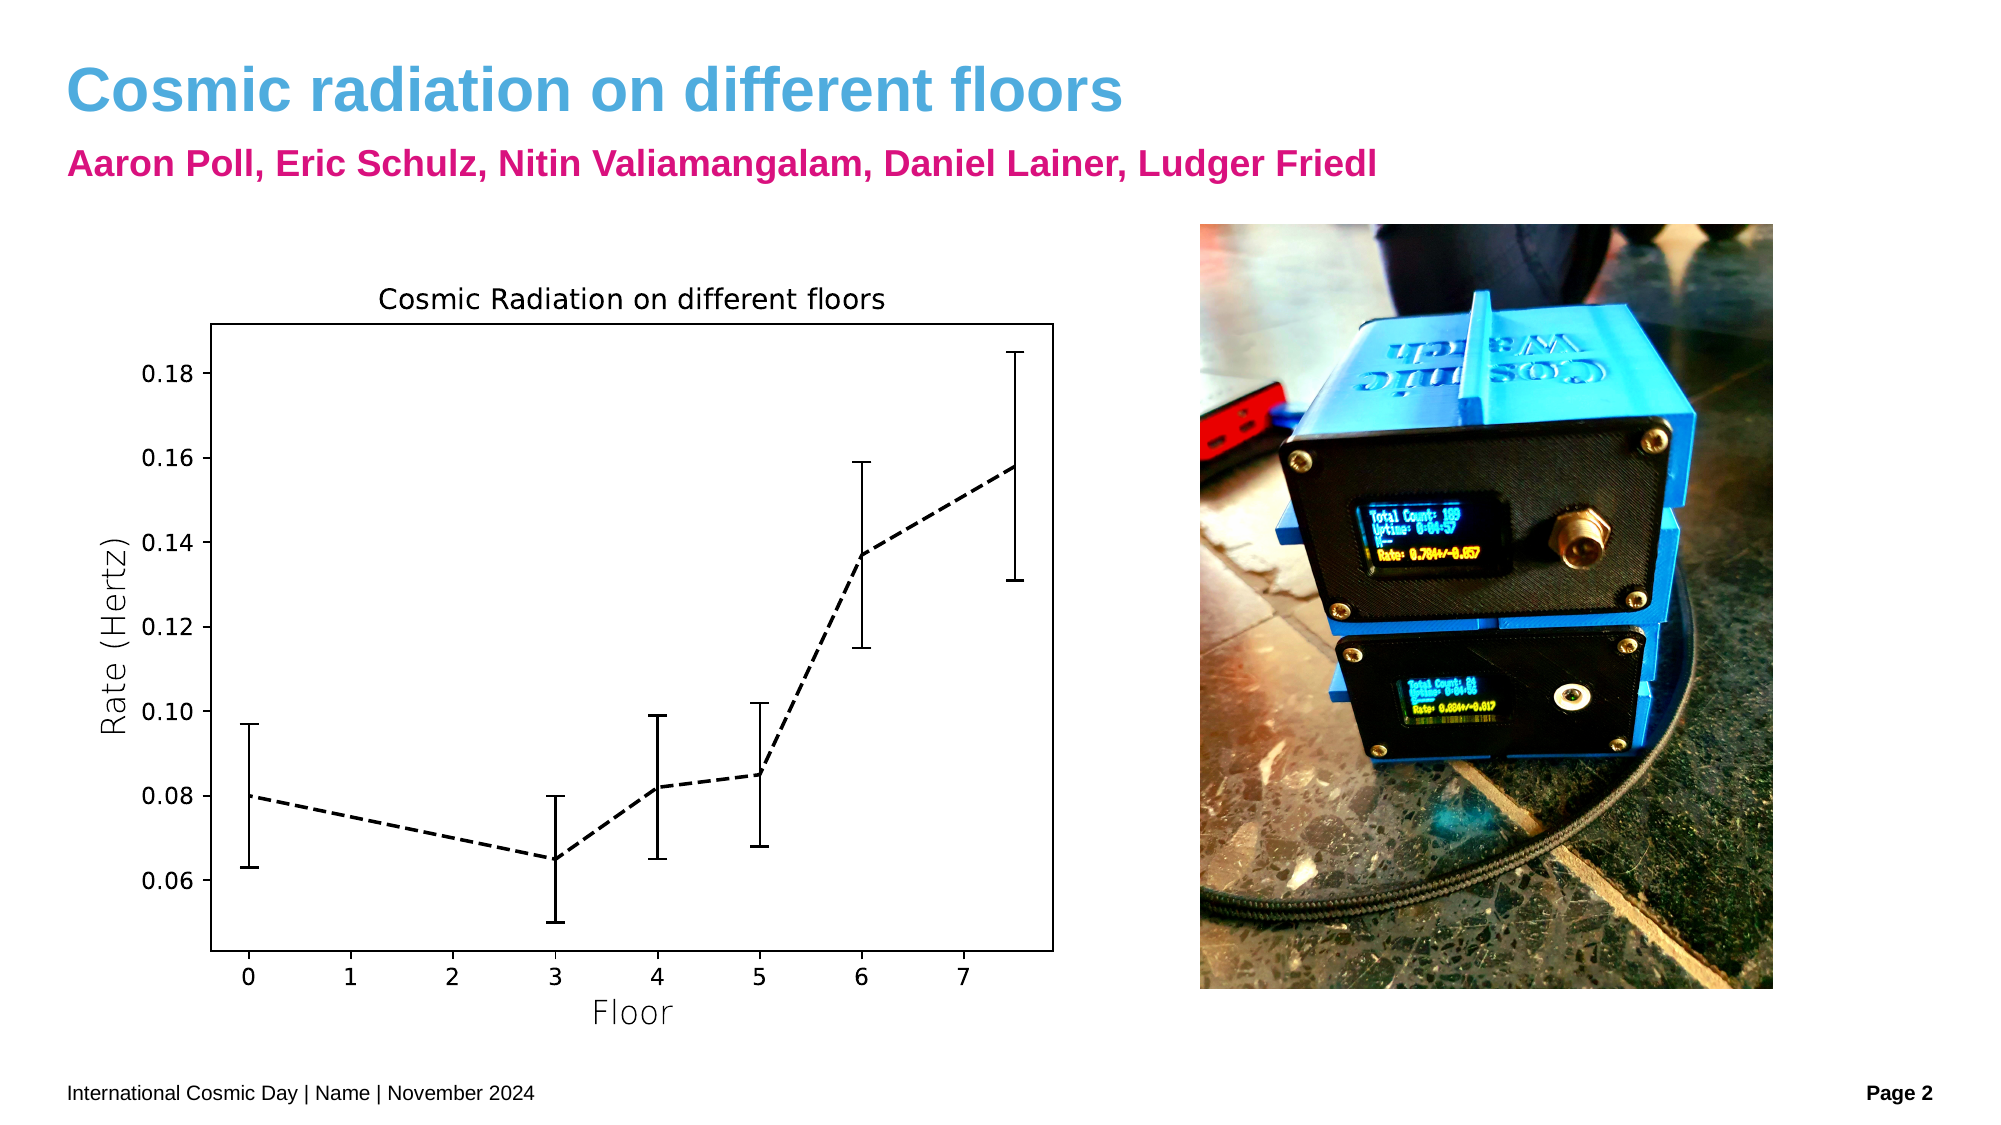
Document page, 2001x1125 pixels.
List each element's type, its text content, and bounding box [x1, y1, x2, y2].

picture [1200, 224, 1773, 989]
list Aaron Poll, Eric Schulz, Nitin Valiamangalam, Daniel Lainer, Ludger Friedl [66, 134, 1933, 197]
picture [75, 224, 1163, 1041]
title Cosmic radiation on different floors [66, 57, 1933, 132]
